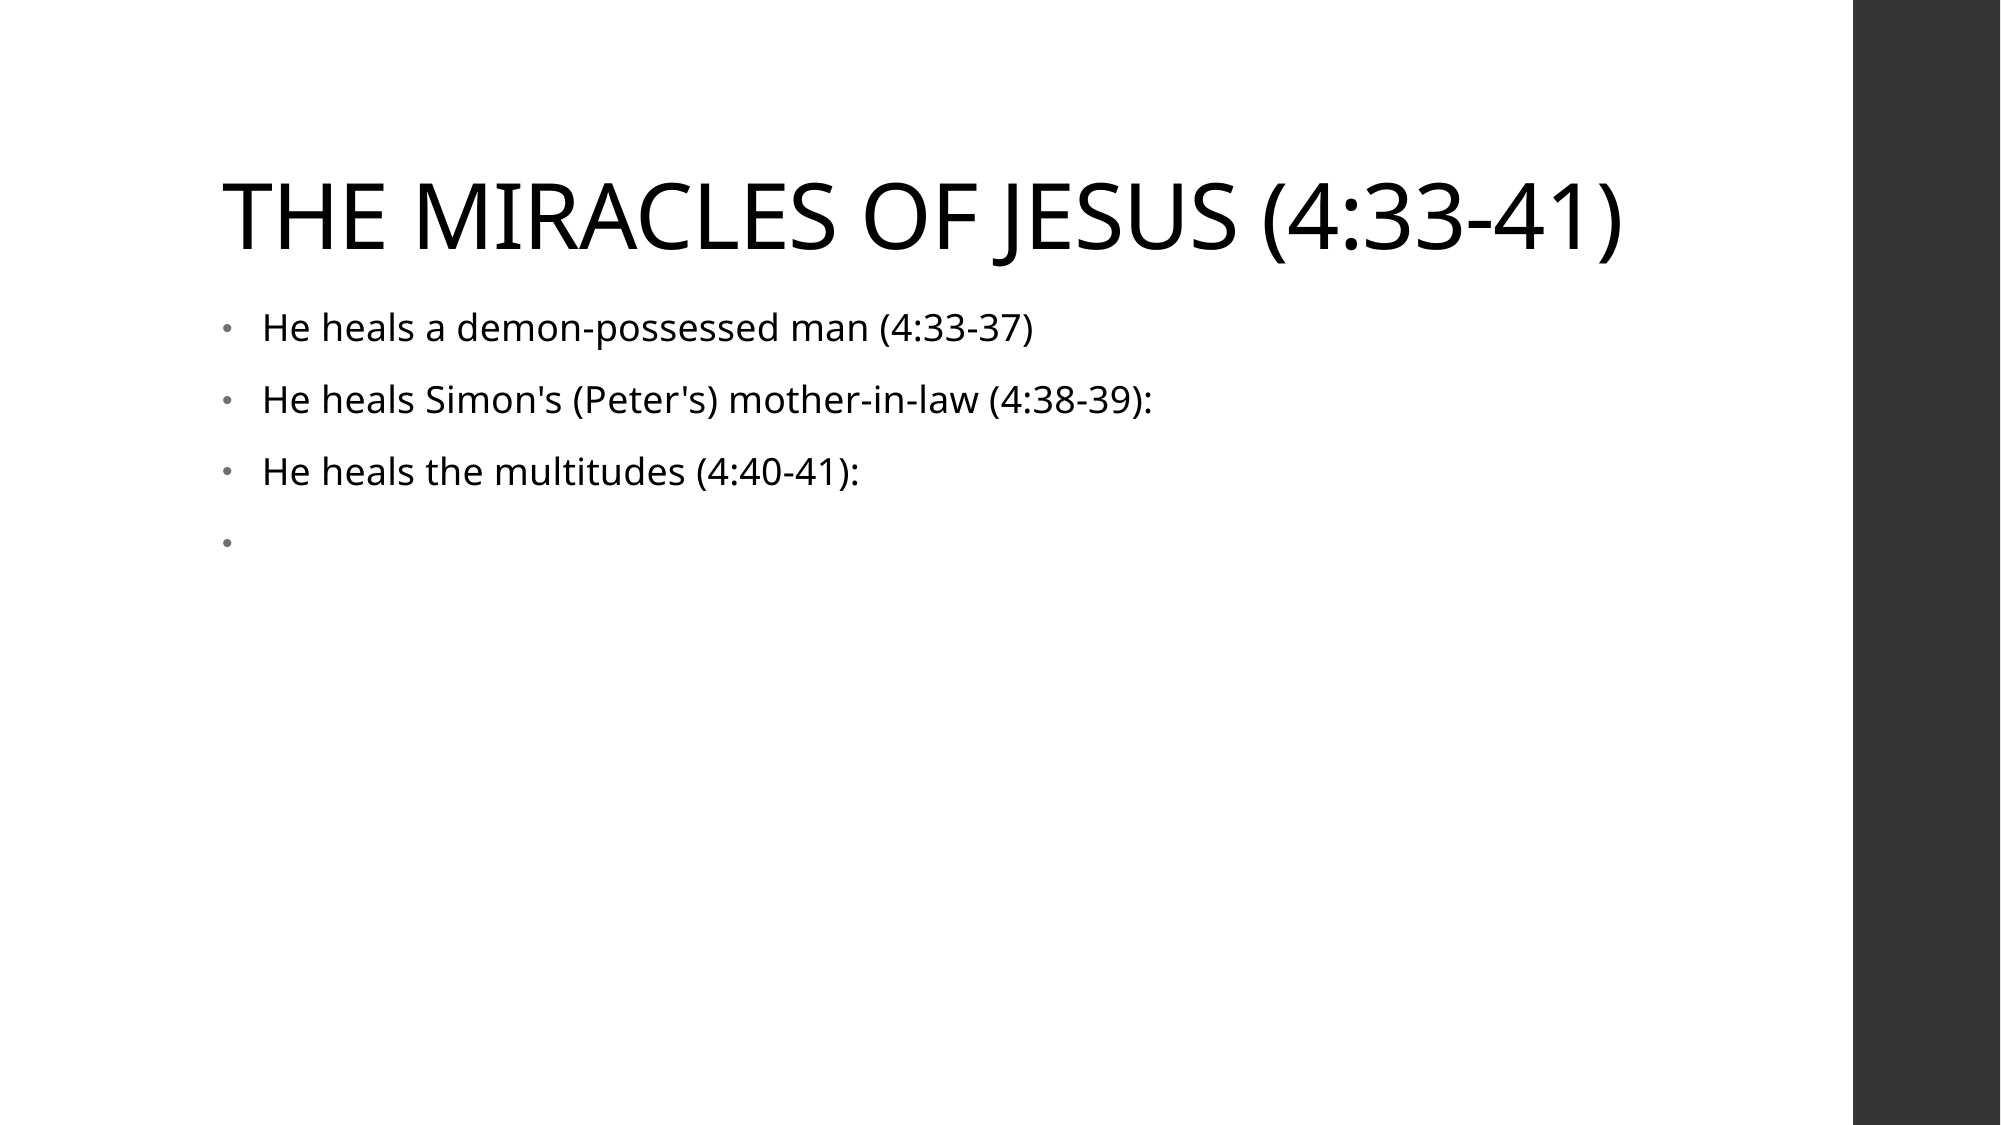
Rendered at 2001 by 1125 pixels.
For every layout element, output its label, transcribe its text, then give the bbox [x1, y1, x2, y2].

title THE MIRACLES OF JESUS (4:33-41) [206, 60, 1797, 278]
list He heals a demon-possessed man (4:33-37) He heals Simon's (Peter's) mother-in-law (4:38-39): He heals the multitudes (4:40-41): [206, 299, 1617, 1014]
